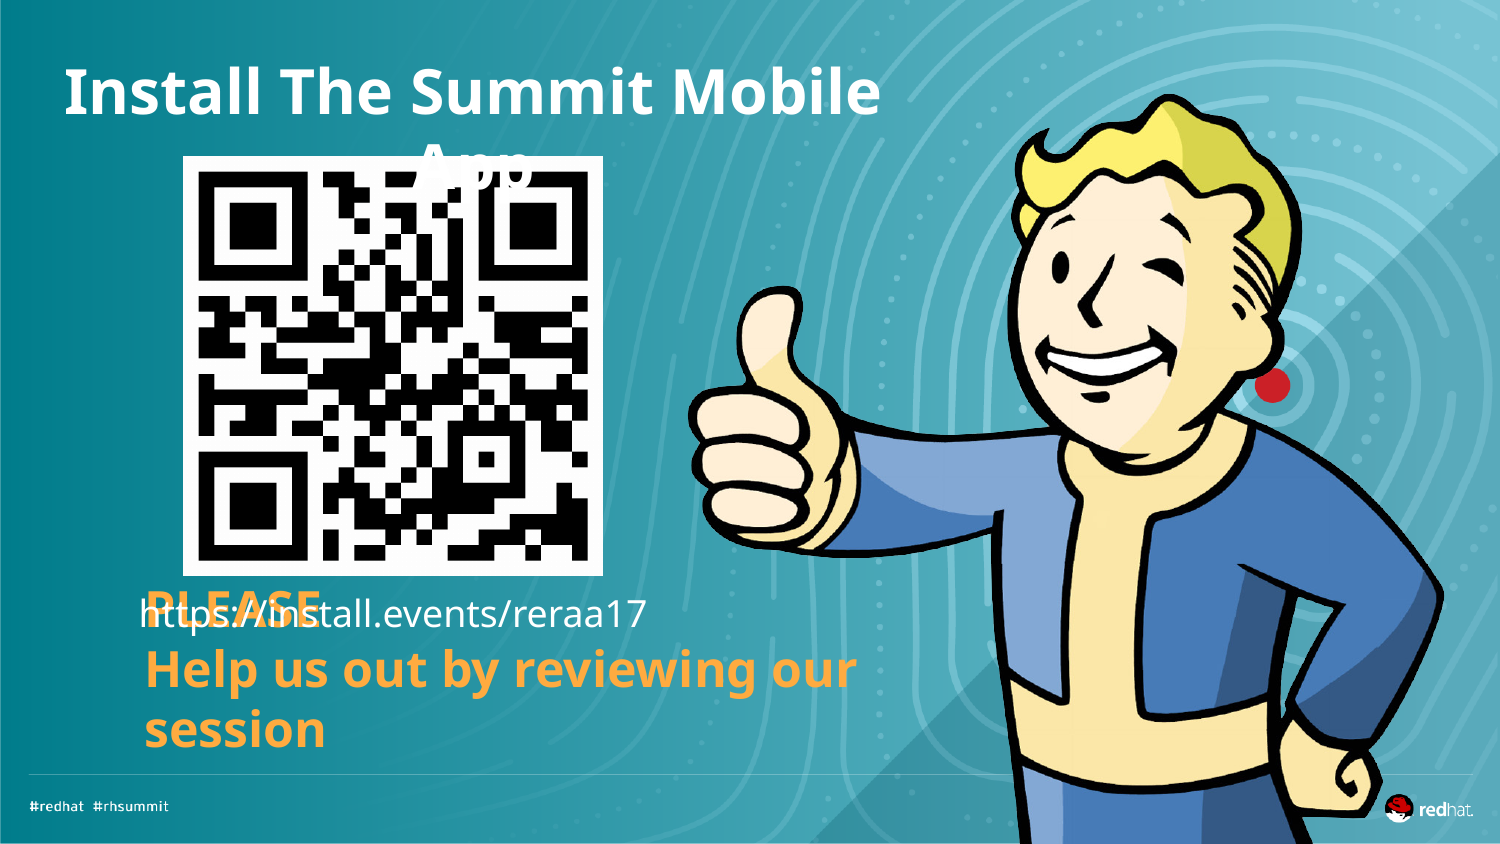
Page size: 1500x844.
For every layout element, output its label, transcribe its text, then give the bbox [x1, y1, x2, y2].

picture [0, 0, 1500, 844]
text_box Install The Summit Mobile App [0, 36, 949, 128]
text_box PLEASE Help us out by reviewing our session [129, 585, 1029, 773]
text_box https://install.events/reraa17 [0, 575, 828, 648]
